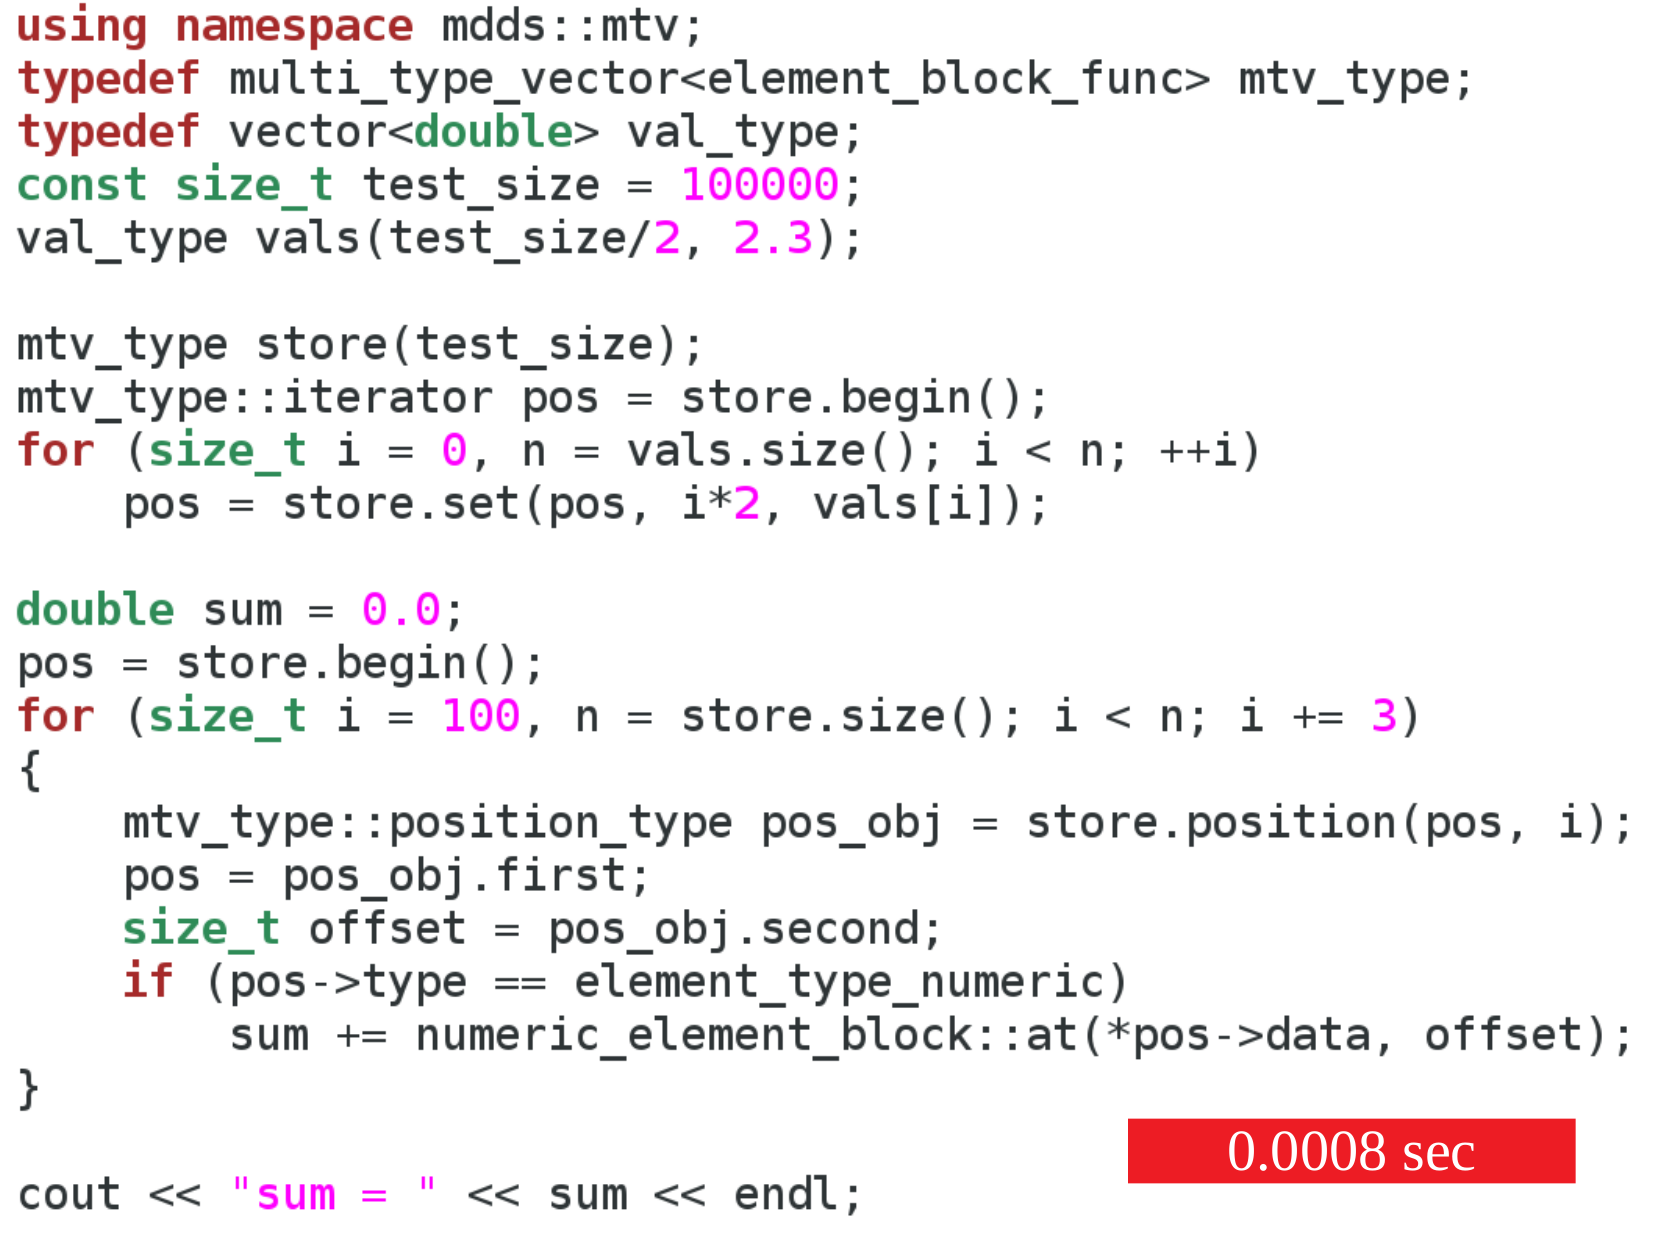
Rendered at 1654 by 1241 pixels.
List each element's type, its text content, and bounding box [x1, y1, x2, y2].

picture [0, 0, 1652, 1233]
text_box 0.0008 sec [1128, 1118, 1576, 1184]
